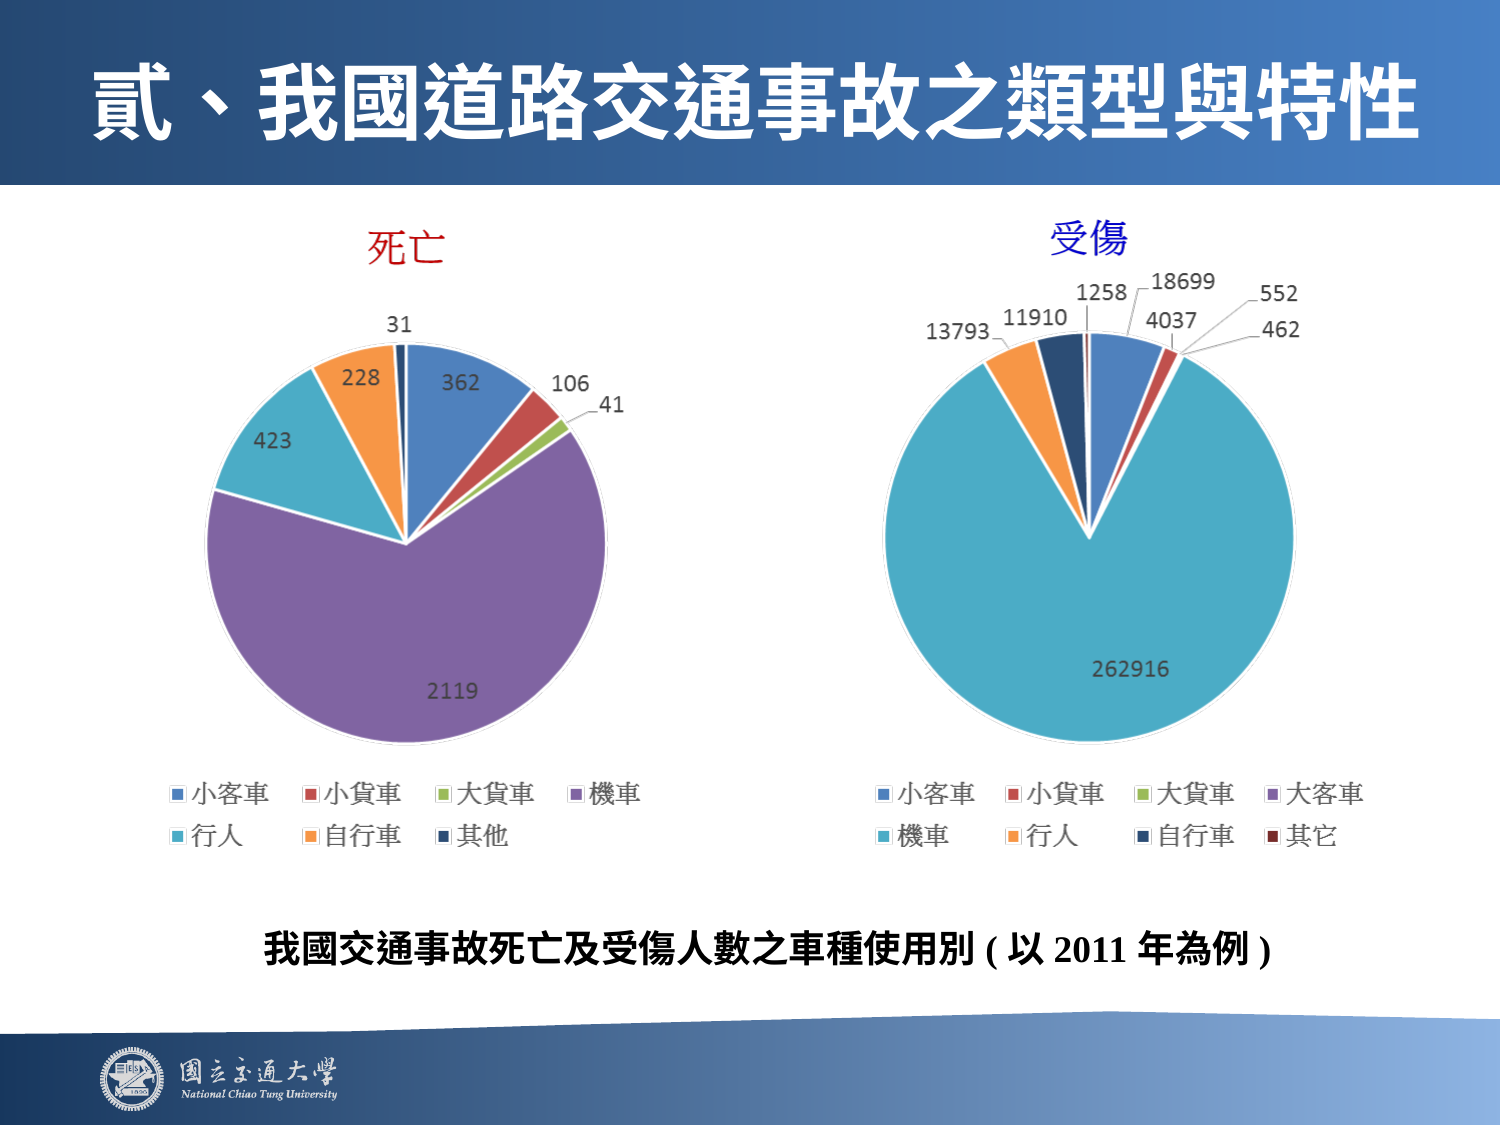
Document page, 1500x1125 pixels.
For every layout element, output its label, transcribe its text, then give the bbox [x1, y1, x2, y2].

picture [66, 211, 747, 902]
text_box 我國交通事故死亡及受傷人數之車種使用別(以2011年為例) [183, 916, 1353, 978]
title 貳、我國道路交通事故之類型與特性 [75, 30, 1471, 171]
picture [750, 199, 1429, 902]
